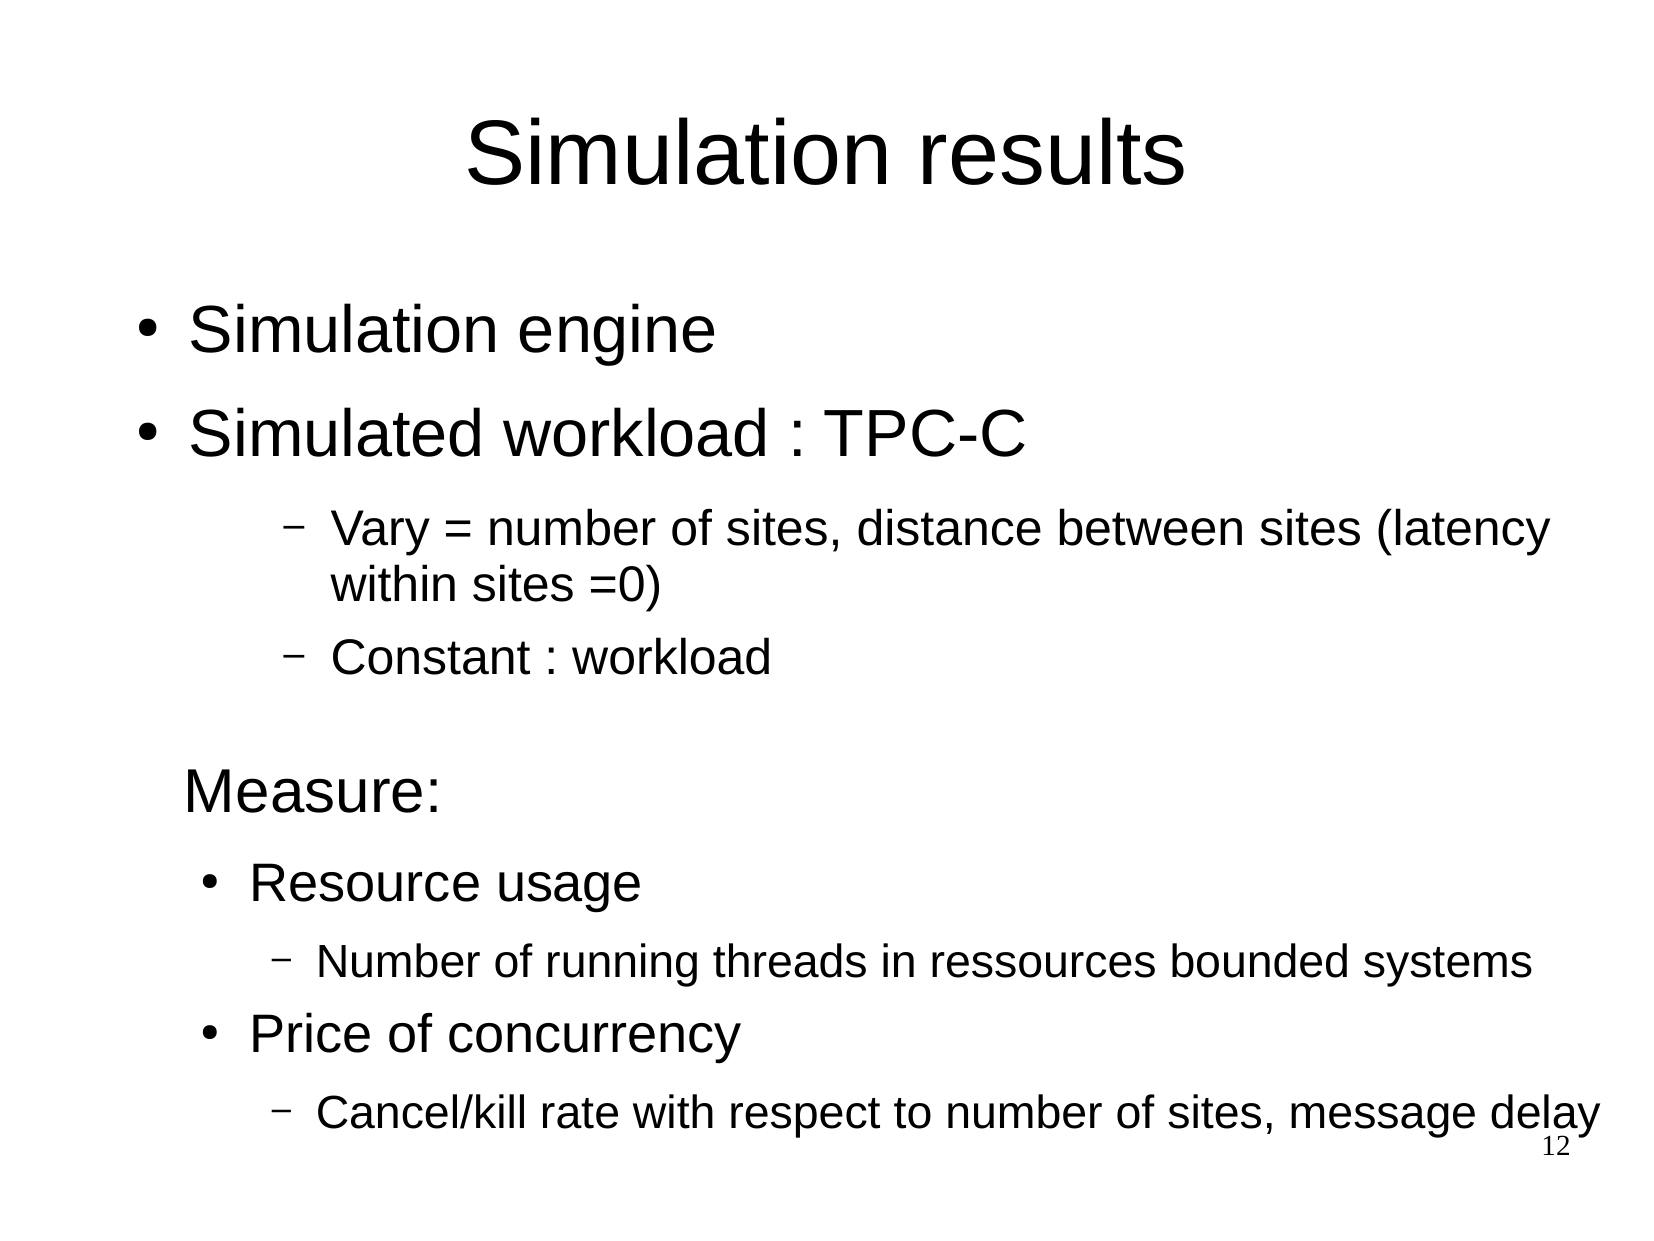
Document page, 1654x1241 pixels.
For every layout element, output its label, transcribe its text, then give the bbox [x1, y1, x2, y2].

list Simulation engine Simulated workload : TPC-C Vary = number of sites, distance between sites (latency within sites =0) Constant : workload [118, 291, 1607, 727]
list Measure: Resource usage Number of running threads in ressources bounded systems Price of concurrency Cancel/kill rate with respect to number of sites, message delay [118, 755, 1607, 1191]
title Simulation results [82, 49, 1571, 257]
